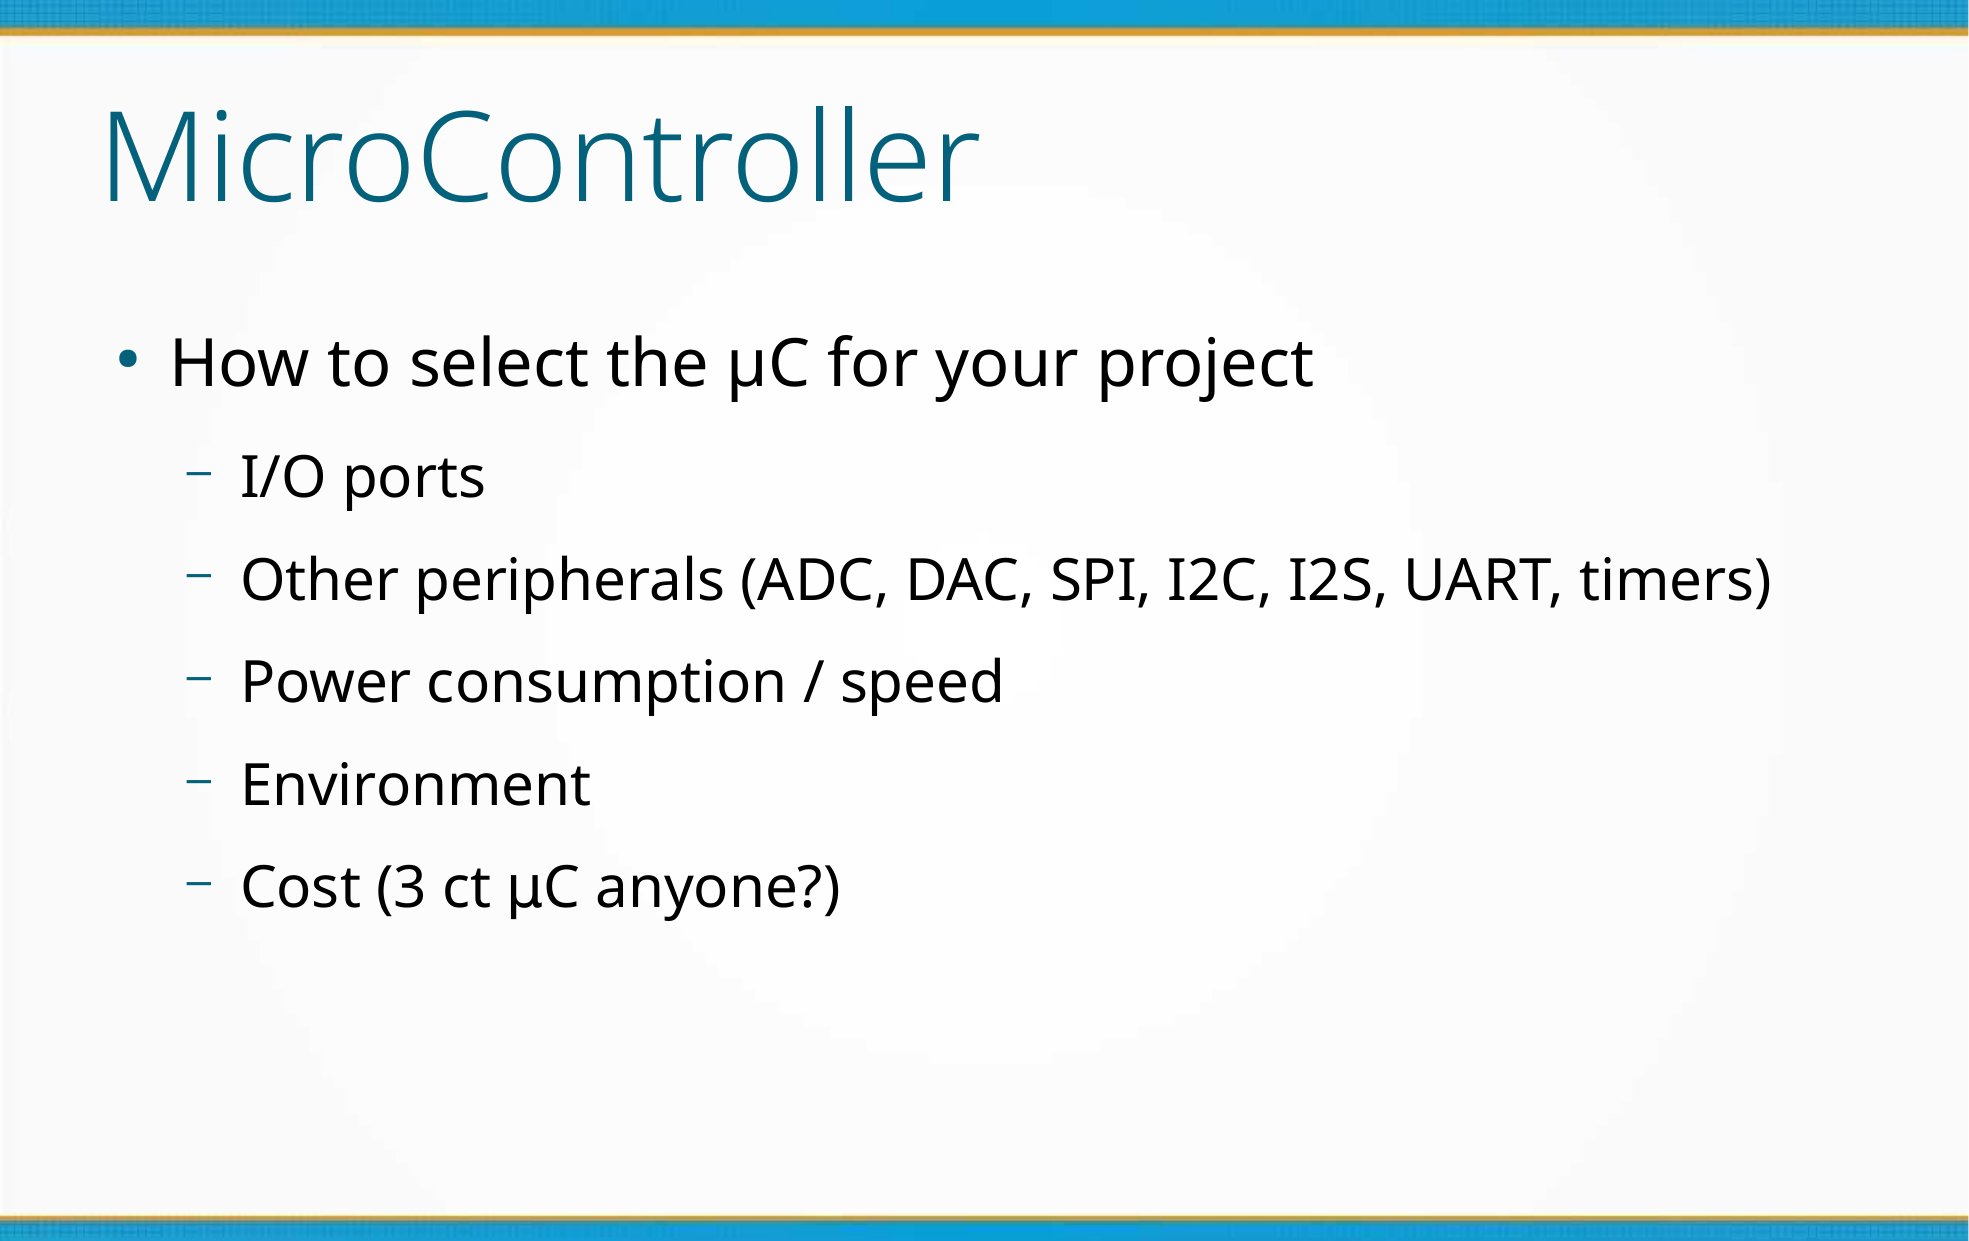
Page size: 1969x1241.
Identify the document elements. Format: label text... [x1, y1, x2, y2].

picture [0, 0, 1969, 1241]
list How to select the µC for your project I/O ports Other peripherals (ADC, DAC, SPI, I2C, I2S, UART, timers) Power consumption / speed Environment Cost (3 ct µC anyone?) [98, 315, 1861, 1081]
title MicroController [98, 49, 1870, 257]
